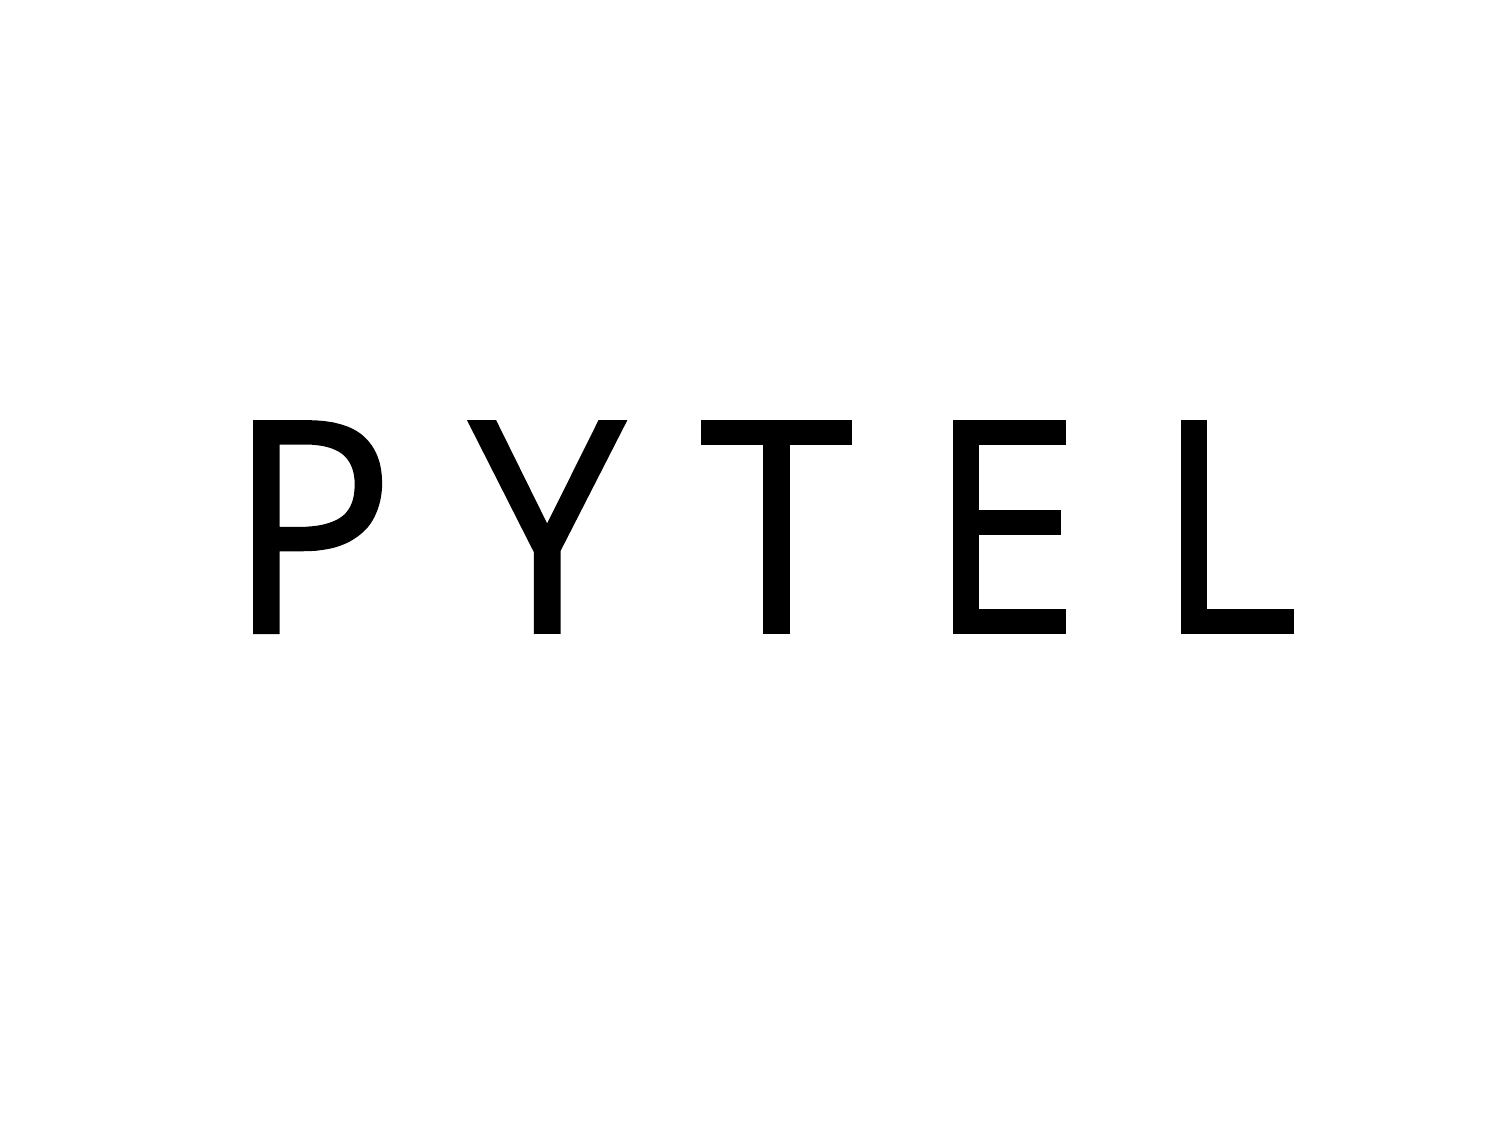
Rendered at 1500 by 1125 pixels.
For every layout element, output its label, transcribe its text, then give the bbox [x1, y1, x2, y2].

text_box P Y T E L [253, 420, 382, 634]
text_box P Y T E L [701, 420, 851, 634]
text_box P Y T E L [468, 420, 627, 634]
text_box P Y T E L [953, 420, 1065, 634]
text_box P Y T E L [1181, 420, 1294, 634]
